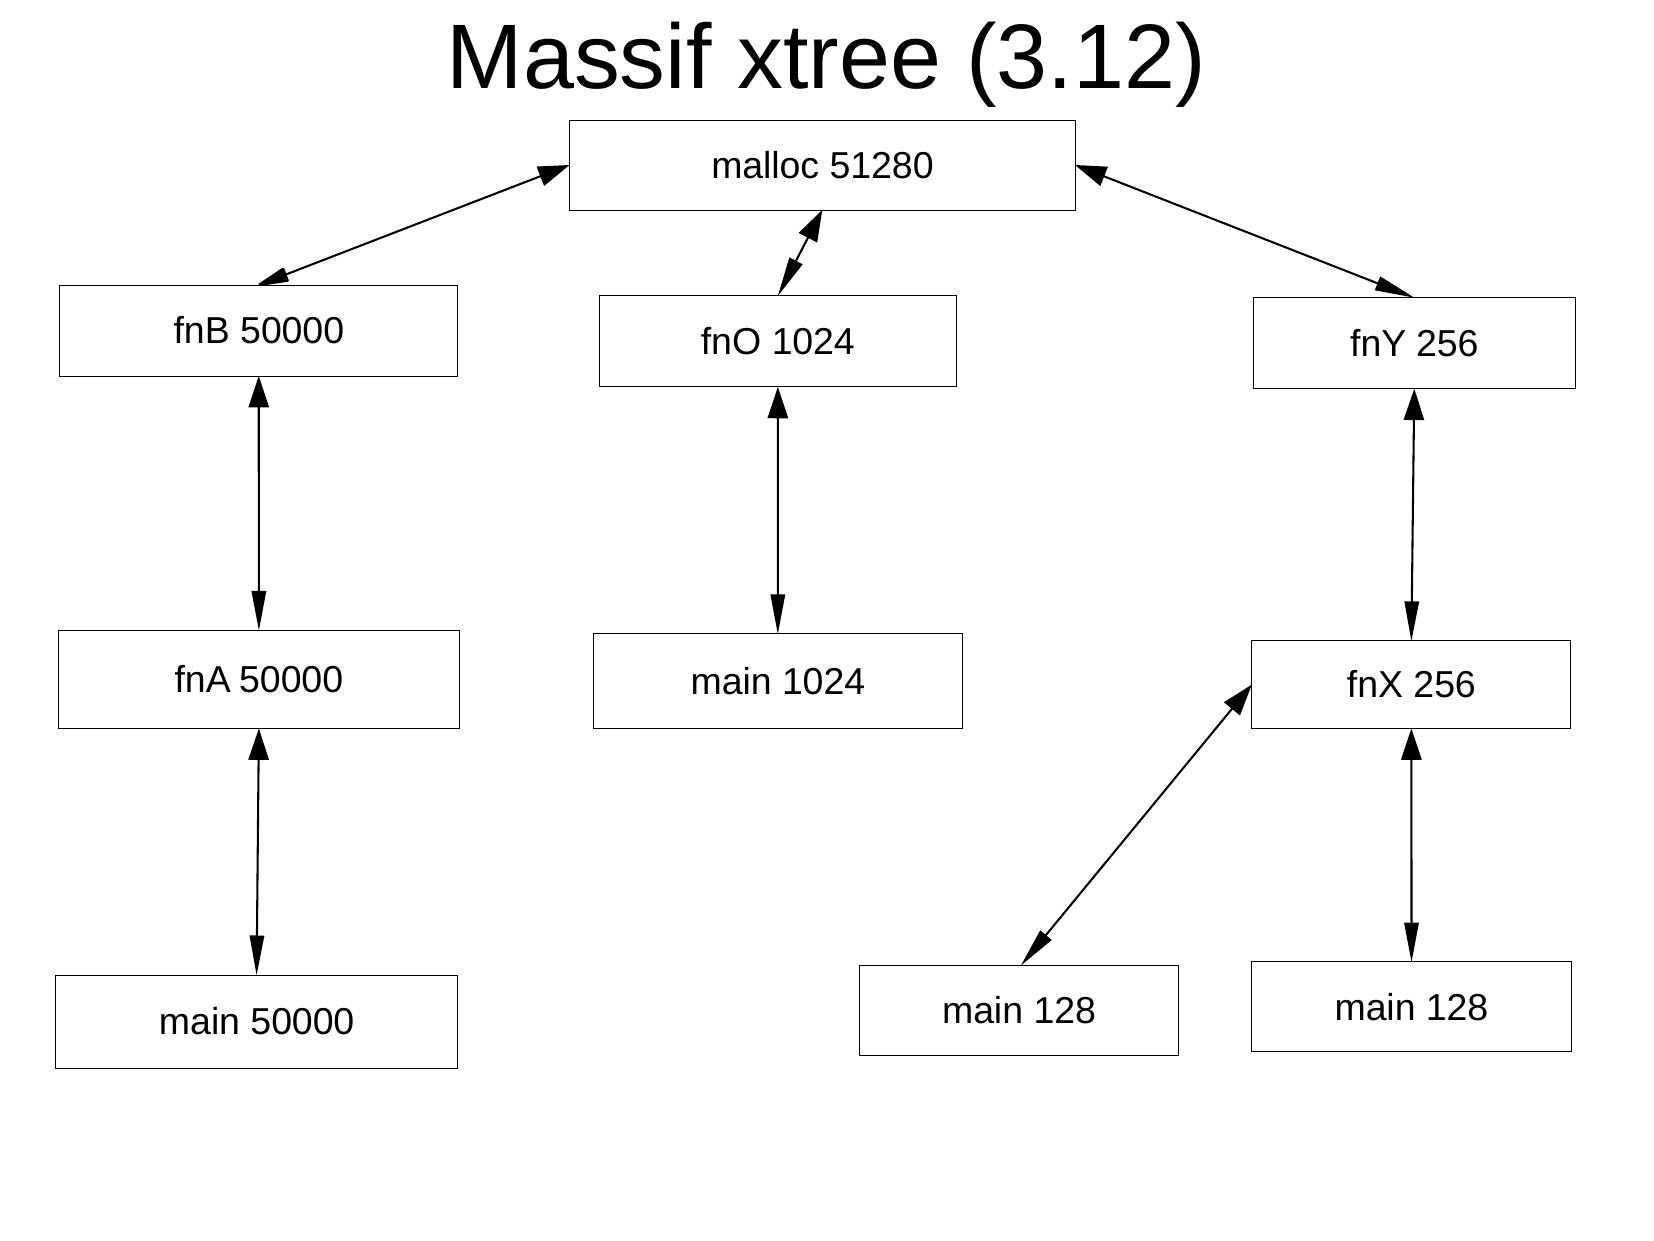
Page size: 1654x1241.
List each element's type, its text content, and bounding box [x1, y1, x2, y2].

text_box main 128 [859, 965, 1179, 1056]
text_box malloc 51280 [569, 120, 1076, 211]
title Massif xtree (3.12) [82, 5, 1571, 108]
text_box main 128 [1251, 961, 1572, 1052]
text_box fnY 256 [1253, 297, 1576, 389]
text_box fnB 50000 [59, 285, 458, 377]
text_box main 50000 [55, 975, 458, 1069]
text_box main 1024 [593, 633, 963, 729]
text_box fnX 256 [1251, 640, 1571, 729]
text_box fnO 1024 [599, 295, 957, 387]
text_box fnA 50000 [58, 630, 460, 729]
